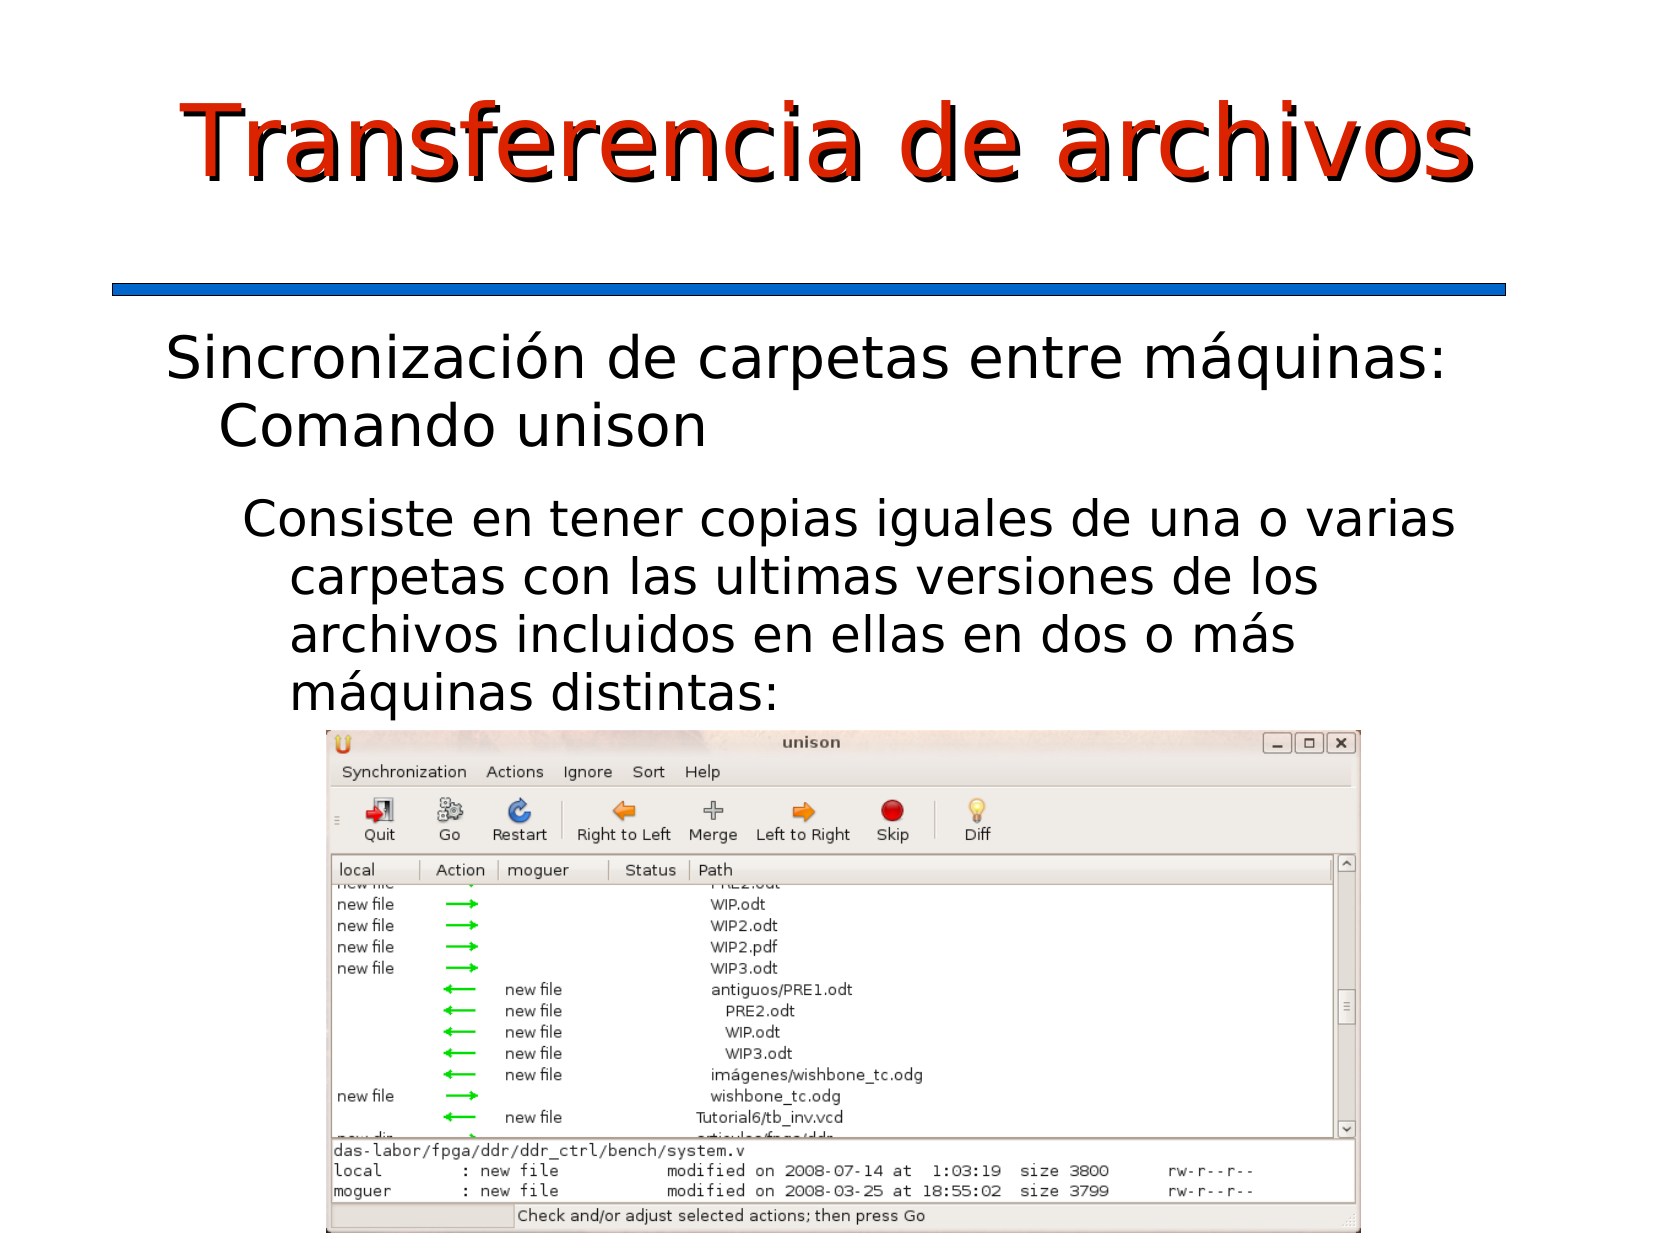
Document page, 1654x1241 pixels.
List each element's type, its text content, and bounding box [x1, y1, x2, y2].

list Sincronización de carpetas entre máquinas: Comando unison Consiste en tener copias iguales de una o varias carpetas con las ultimas versiones de los archivos incluidos en ellas en dos o más máquinas distintas: [147, 324, 1477, 1107]
title Transferencia de archivos [121, 83, 1534, 200]
picture [326, 730, 1361, 1233]
